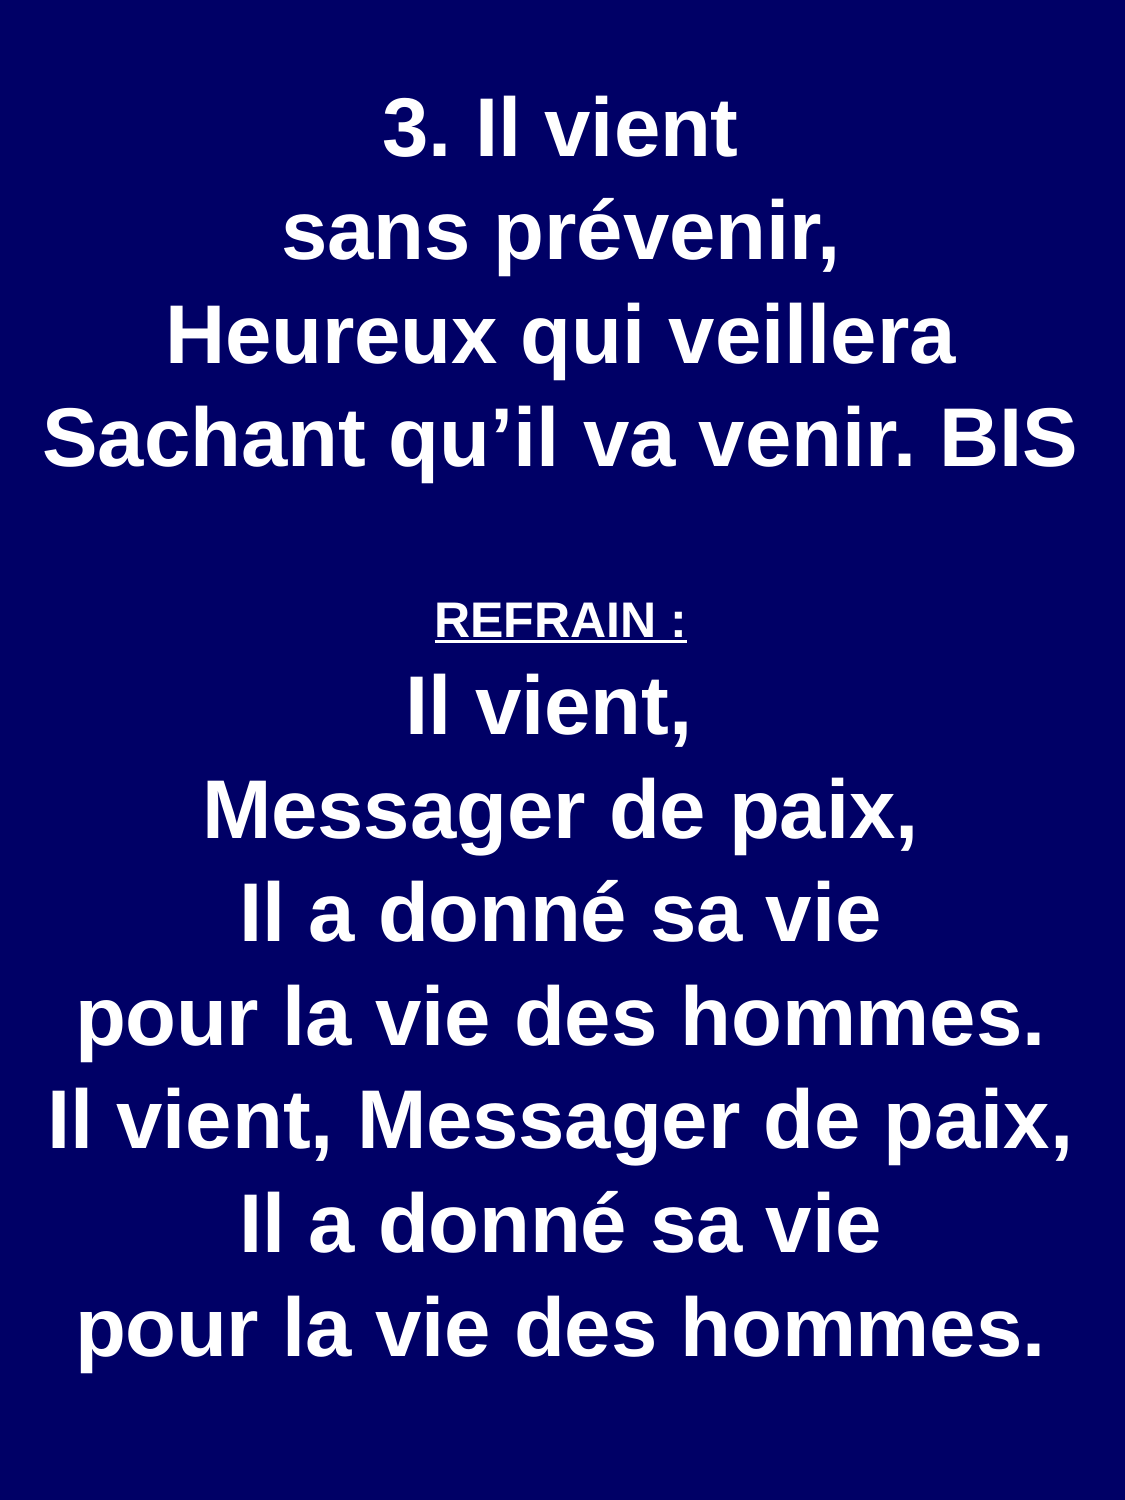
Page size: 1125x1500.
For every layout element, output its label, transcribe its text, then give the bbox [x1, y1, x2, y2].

text_box 3. Il vient sans prévenir, Heureux qui veillera Sachant qu’il va venir. BIS REFRAIN : Il vient, Messager de paix, Il a donné sa vie pour la vie des hommes. Il vient, Messager de paix, Il a donné sa vie pour la vie des hommes. [25, 23, 1096, 1500]
